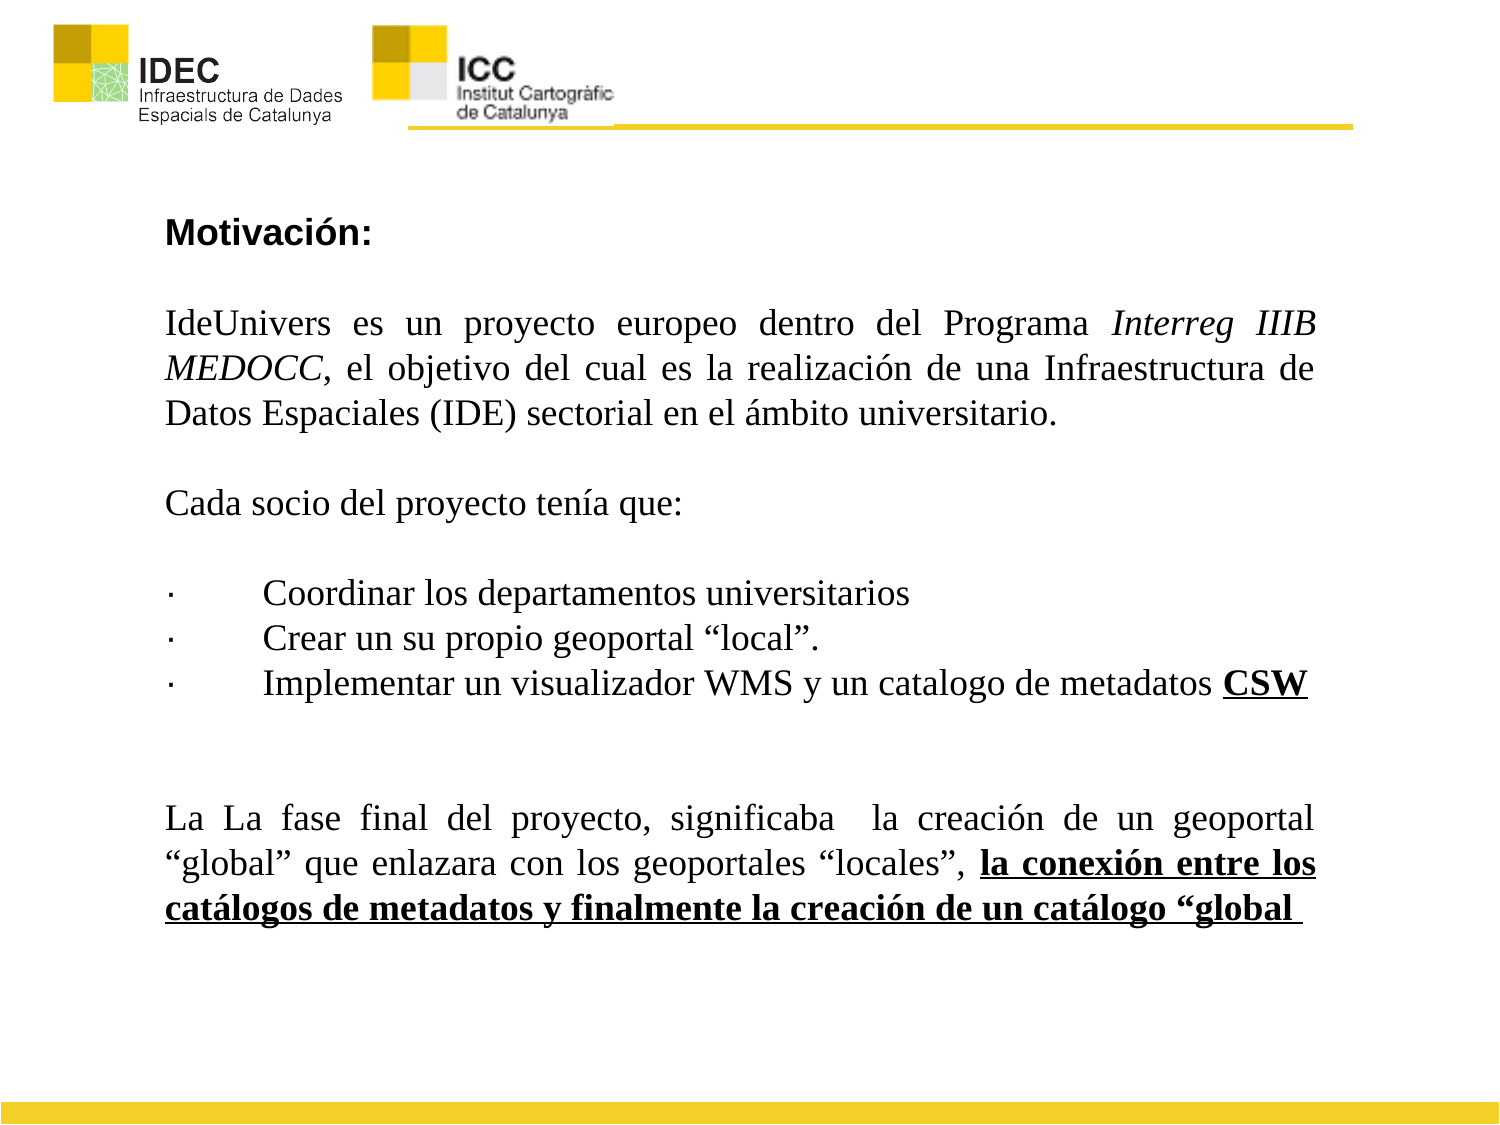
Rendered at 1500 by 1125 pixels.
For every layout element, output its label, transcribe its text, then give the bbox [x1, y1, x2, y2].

chart [53, 24, 343, 126]
text_box [0, 1101, 1500, 1125]
text_box Motivación: IdeUnivers es un proyecto europeo dentro del Programa Interreg IIIB MEDOCC, el objetivo del cual es la realización de una Infraestructura de Datos Espaciales (IDE) sectorial en el ámbito universitario. Cada socio del proyecto tenía que: · Coordinar los departamentos universitarios · Crear un su propio geoportal “local”. · Implementar un visualizador WMS y un catalogo de metadatos CSW La La fase final del proyecto, significaba la creación de un geoportal “global” que enlazara con los geoportales “locales”, la conexión entre los catálogos de metadatos y finalmente la creación de un catálogo “global [149, 199, 1332, 981]
picture [372, 25, 614, 126]
